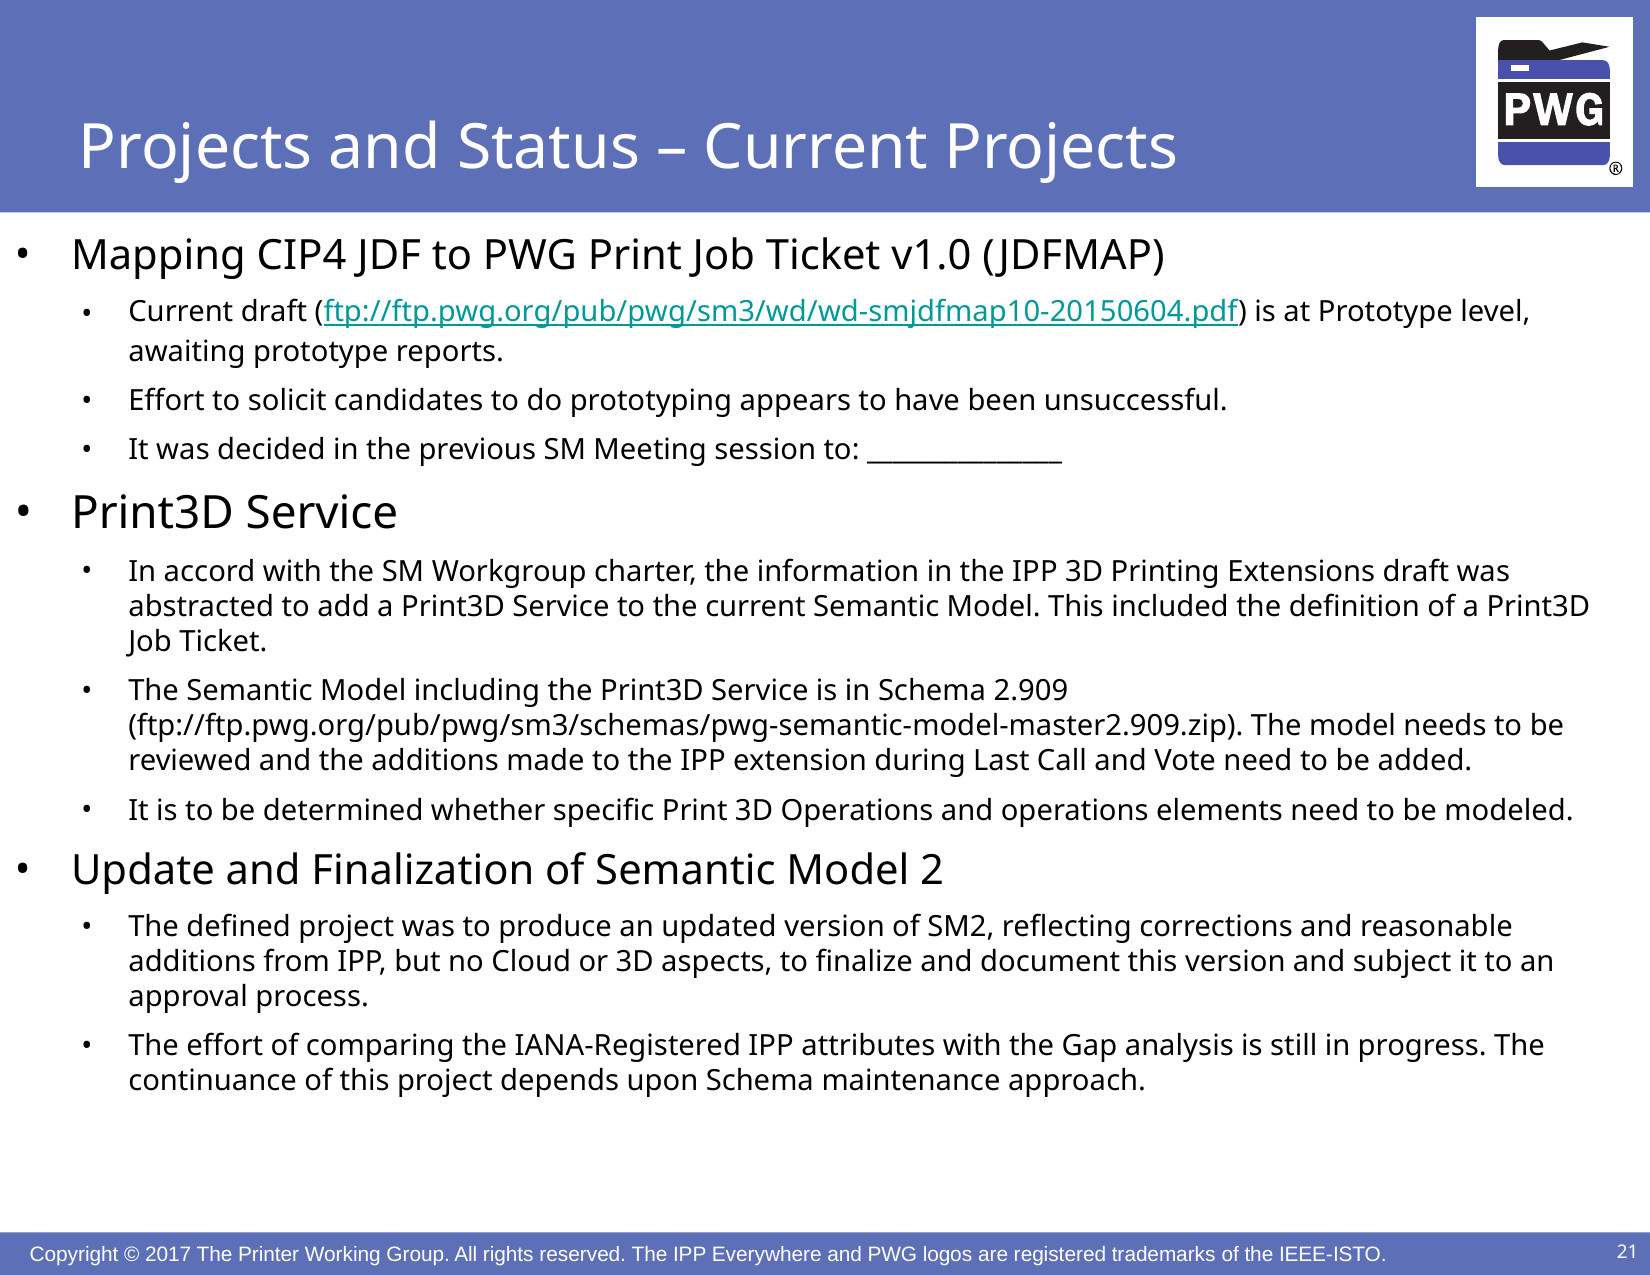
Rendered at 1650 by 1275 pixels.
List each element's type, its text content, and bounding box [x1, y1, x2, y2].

title Projects and Status – Current Projects [61, 0, 1583, 190]
list Mapping CIP4 JDF to PWG Print Job Ticket v1.0 (JDFMAP) Current draft (ftp://ftp.pwg.org/pub/pwg/sm3/wd/wd-smjdfmap10-20150604.pdf) is at Prototype level, awaiting prototype reports. Effort to solicit candidates to do prototyping appears to have been unsuccessful. It was decided in the previous SM Meeting session to: _______________ Print3D Service In accord with the SM Workgroup charter, the information in the IPP 3D Printing Extensions draft was abstracted to add a Print3D Service to the current Semantic Model. This included the definition of a Print3D Job Ticket. The Semantic Model including the Print3D Service is in Schema 2.909 (ftp://ftp.pwg.org/pub/pwg/sm3/schemas/pwg-semantic-model-master2.909.zip). The model needs to be reviewed and the additions made to the IPP extension during Last Call and Vote need to be added. It is to be determined whether specific Print 3D Operations and operations elements need to be modeled. Update and Finalization of Semantic Model 2 The defined project was to produce an updated version of SM2, reflecting corrections and reasonable additions from IPP, but no Cloud or 3D aspects, to finalize and document this version and subject it to an approval process. The effort of comparing the IANA-Registered IPP attributes with the Gap analysis is still in progress. The continuance of this project depends upon Schema maintenance approach. [0, 219, 1628, 1216]
